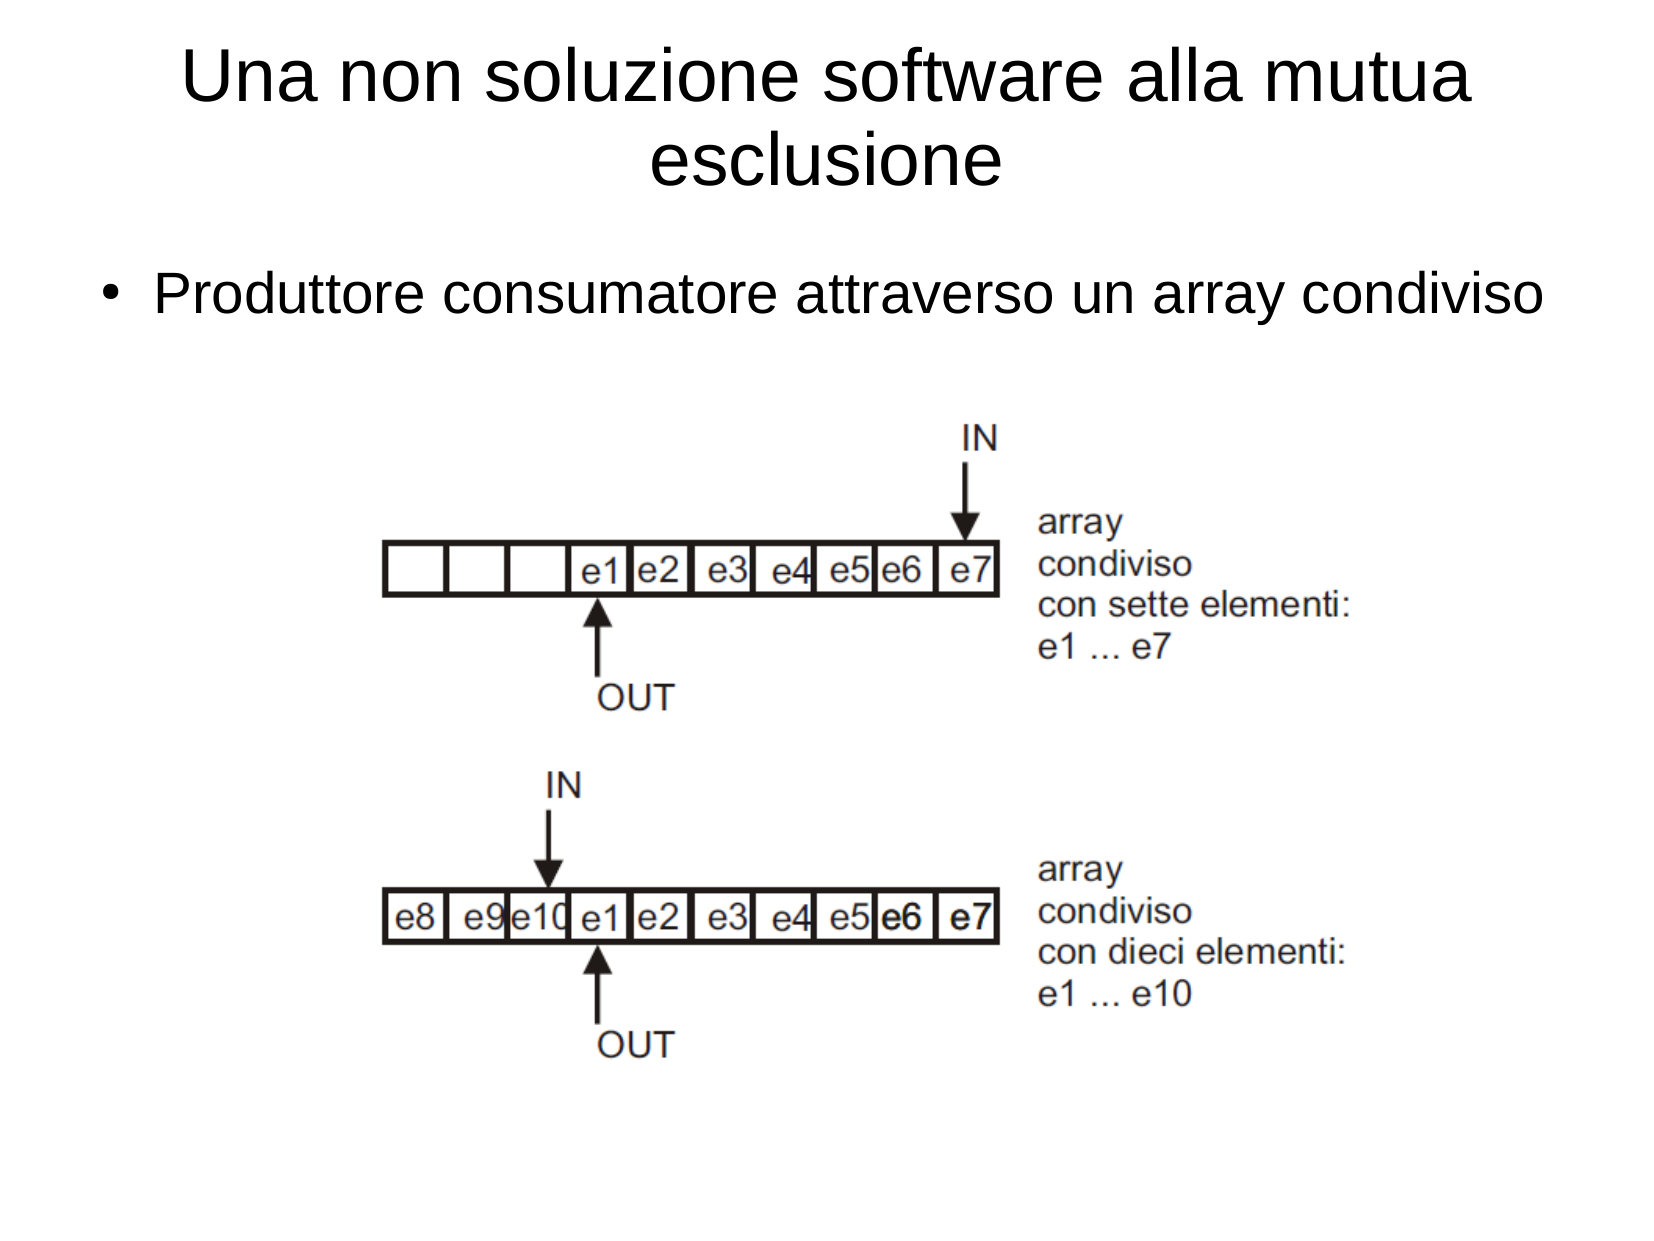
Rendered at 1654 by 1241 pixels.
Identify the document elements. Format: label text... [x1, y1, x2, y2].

title Una non soluzione software alla mutua esclusione [82, 13, 1571, 222]
list Produttore consumatore attraverso un array condiviso [82, 260, 1571, 980]
picture [337, 415, 1374, 1061]
